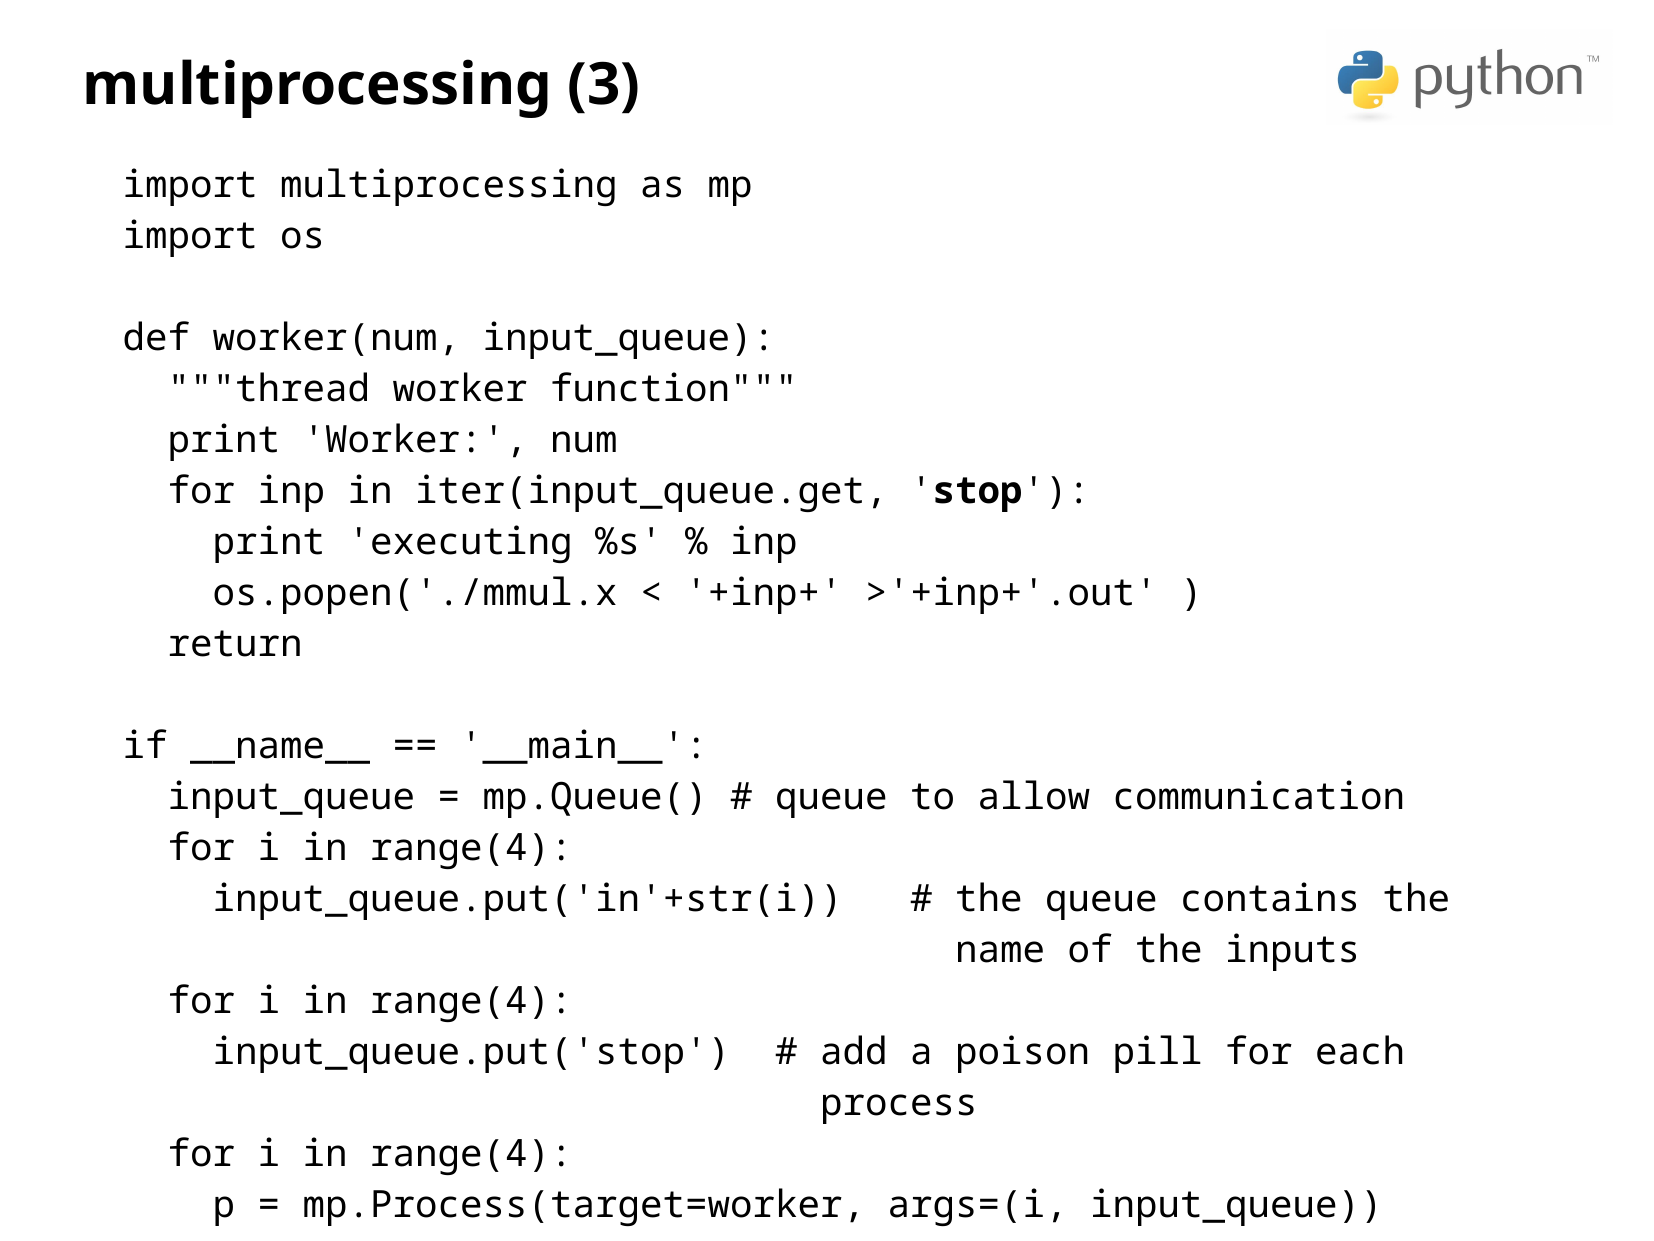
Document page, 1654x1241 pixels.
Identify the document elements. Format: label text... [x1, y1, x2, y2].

title multiprocessing (3) [82, 0, 1571, 179]
picture [1326, 29, 1613, 125]
text_box import multiprocessing as mp import os def worker(num, input_queue): """thread worker function""" print 'Worker:', num for inp in iter(input_queue.get, 'stop'): print 'executing %s' % inp os.popen('./mmul.x < '+inp+' >'+inp+'.out' ) return if __name__ == '__main__': input_queue = mp.Queue() # queue to allow communication for i in range(4): input_queue.put('in'+str(i)) # the queue contains the name of the inputs for i in range(4): input_queue.put('stop') # add a poison pill for each process for i in range(4): p = mp.Process(target=worker, args=(i, input_queue)) p.start() [107, 150, 1538, 1226]
